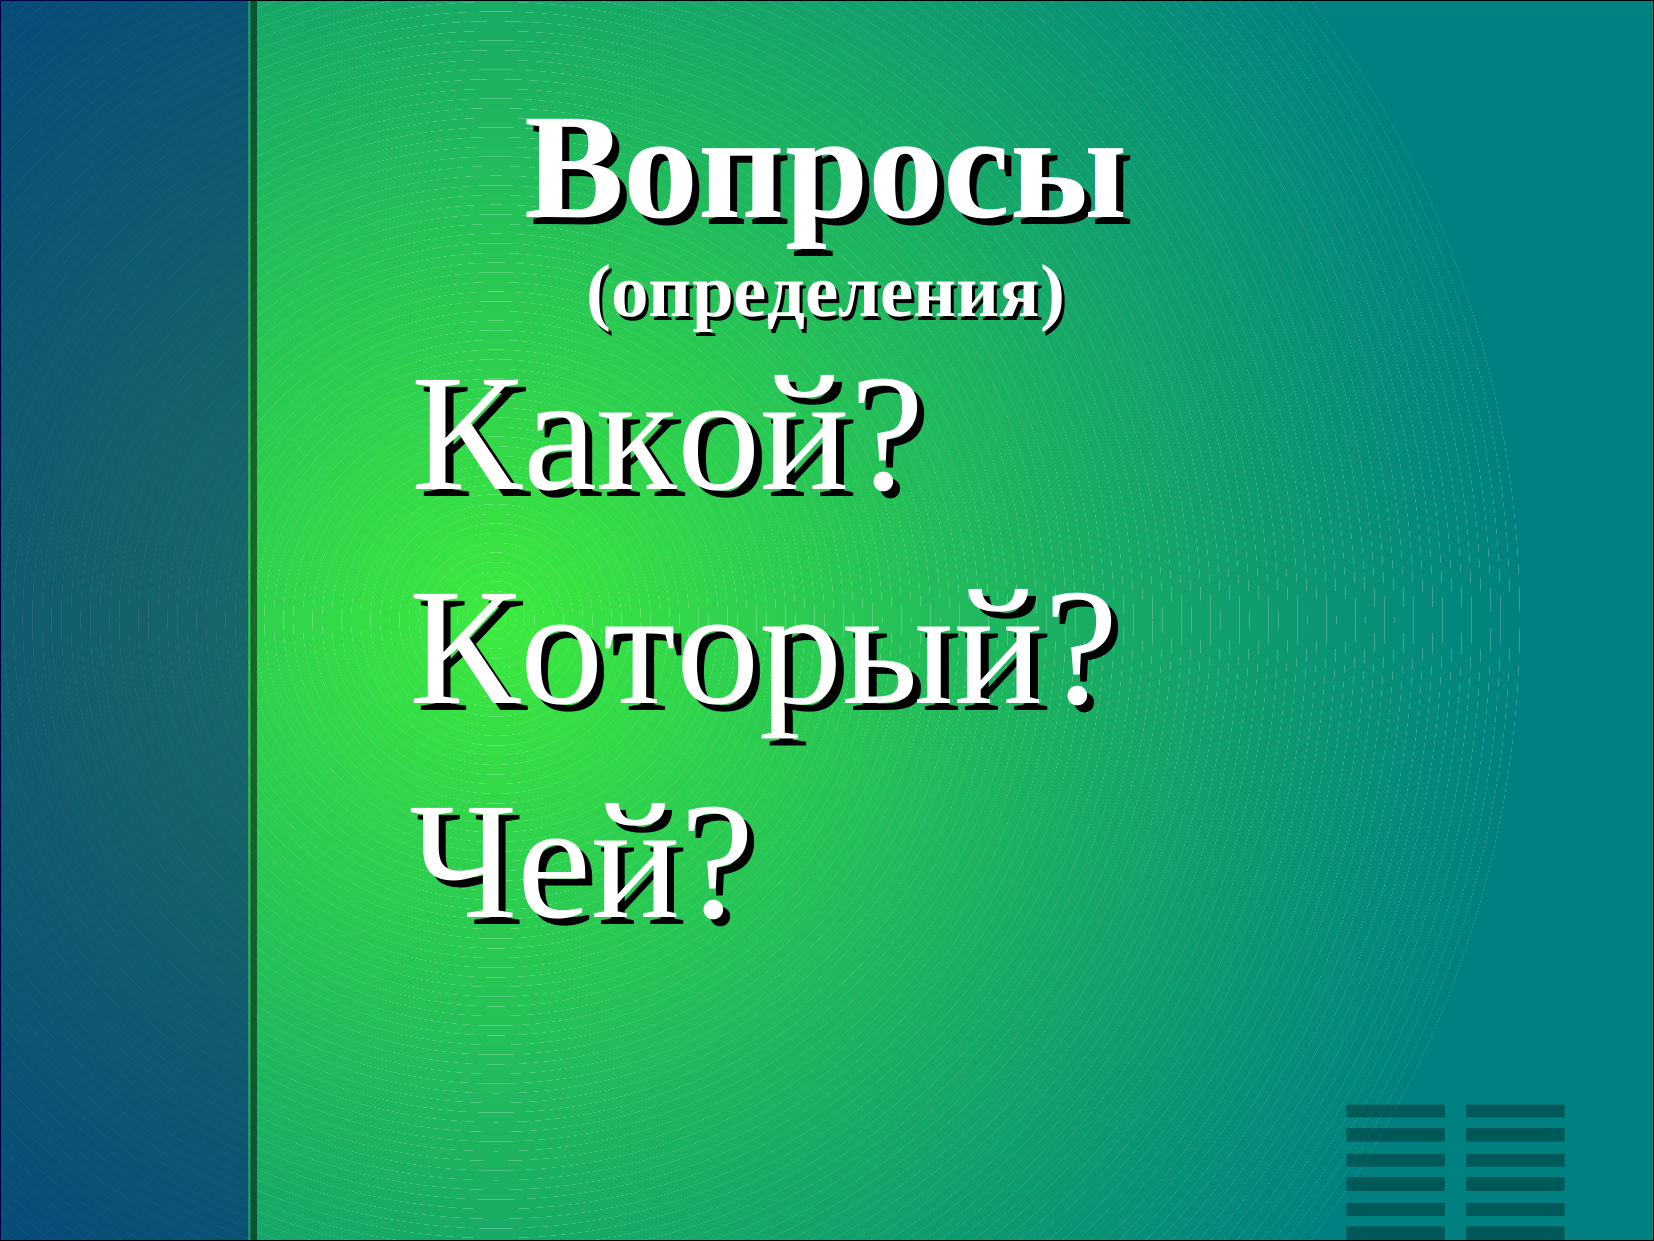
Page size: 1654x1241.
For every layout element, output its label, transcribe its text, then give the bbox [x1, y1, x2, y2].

title Вопросы (определения) [119, 83, 1533, 334]
list Какой? Который? Чей? [123, 340, 1536, 1182]
